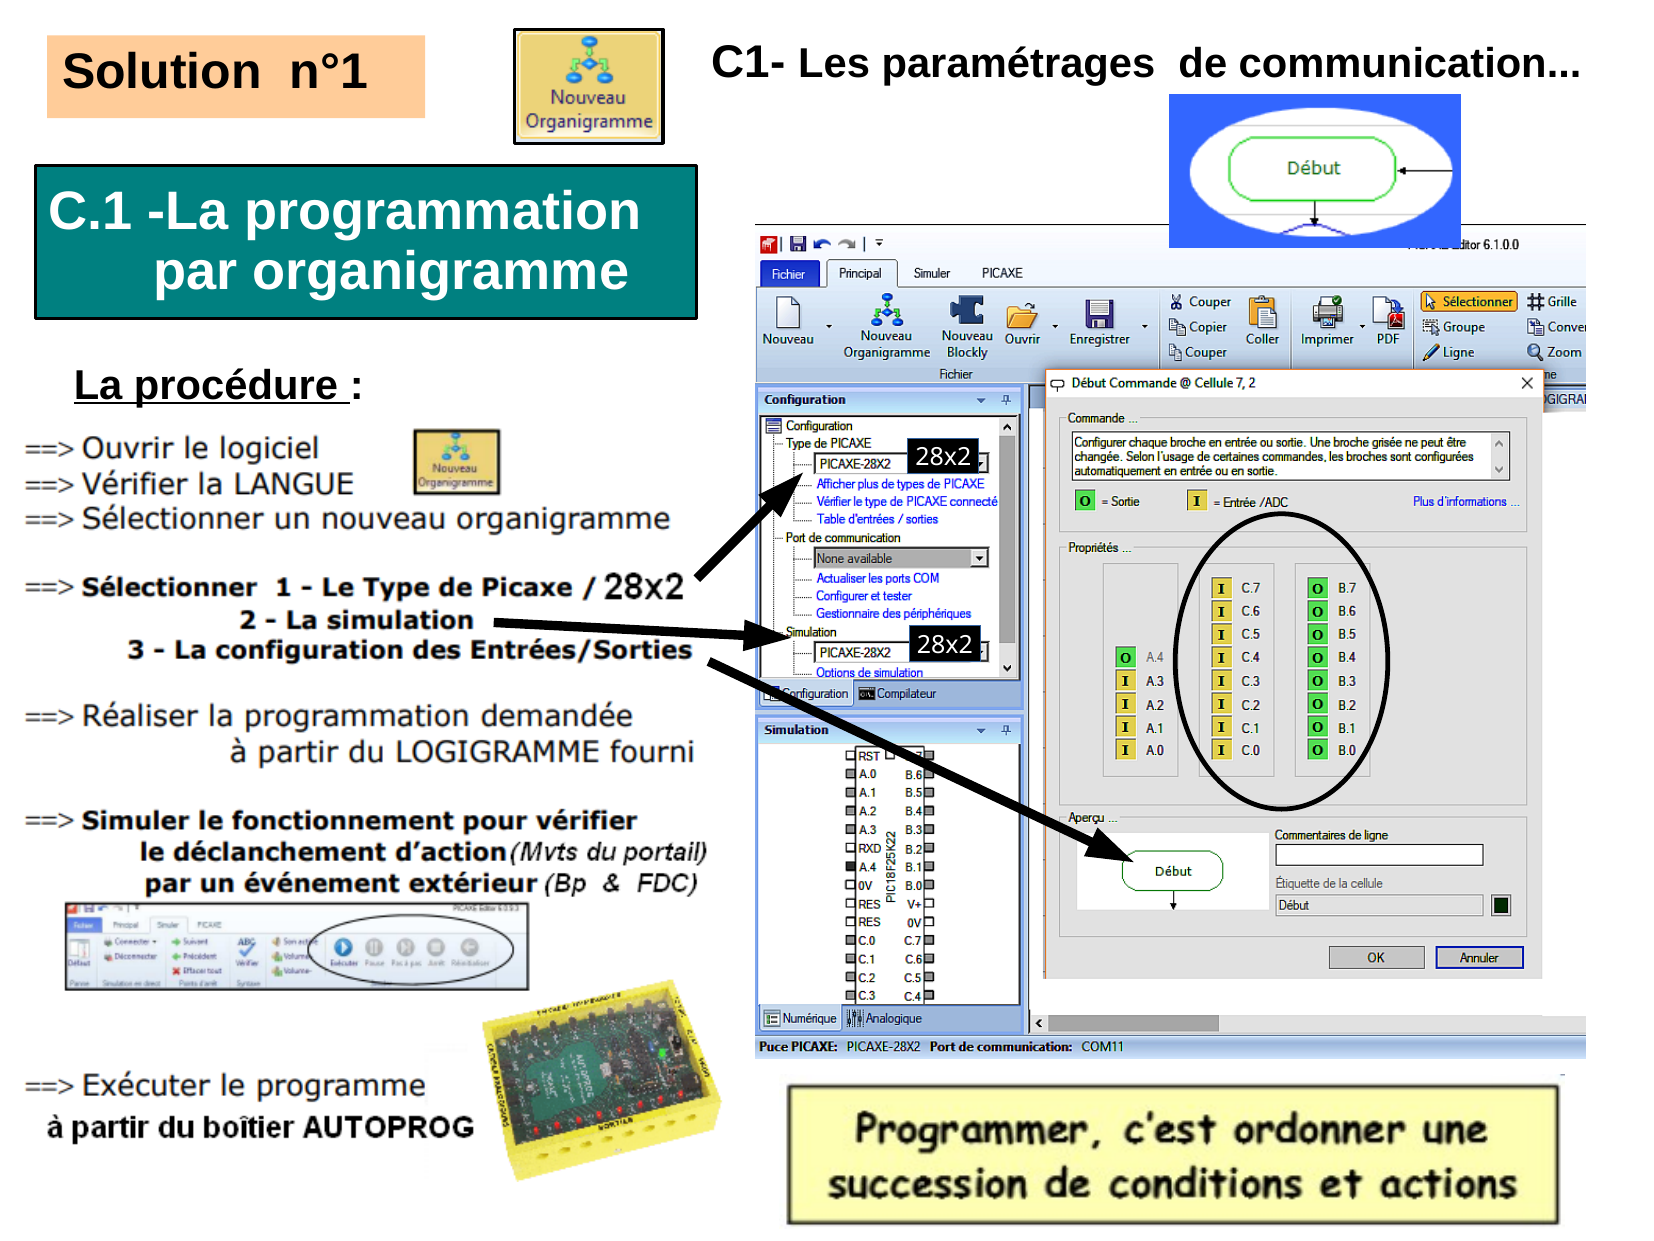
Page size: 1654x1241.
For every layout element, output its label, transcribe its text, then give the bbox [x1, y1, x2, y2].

text_box 28x2 [907, 438, 979, 474]
text_box C1- Les paramétrages de communication... [696, 28, 1607, 95]
text_box C.1 -La programmation par organigramme [35, 165, 697, 319]
text_box Solution n°1 [47, 35, 426, 119]
picture [516, 30, 662, 142]
picture [23, 95, 1586, 1182]
picture [779, 1074, 1565, 1229]
text_box La procédure : [59, 354, 426, 416]
text_box 28x2 [909, 625, 981, 662]
